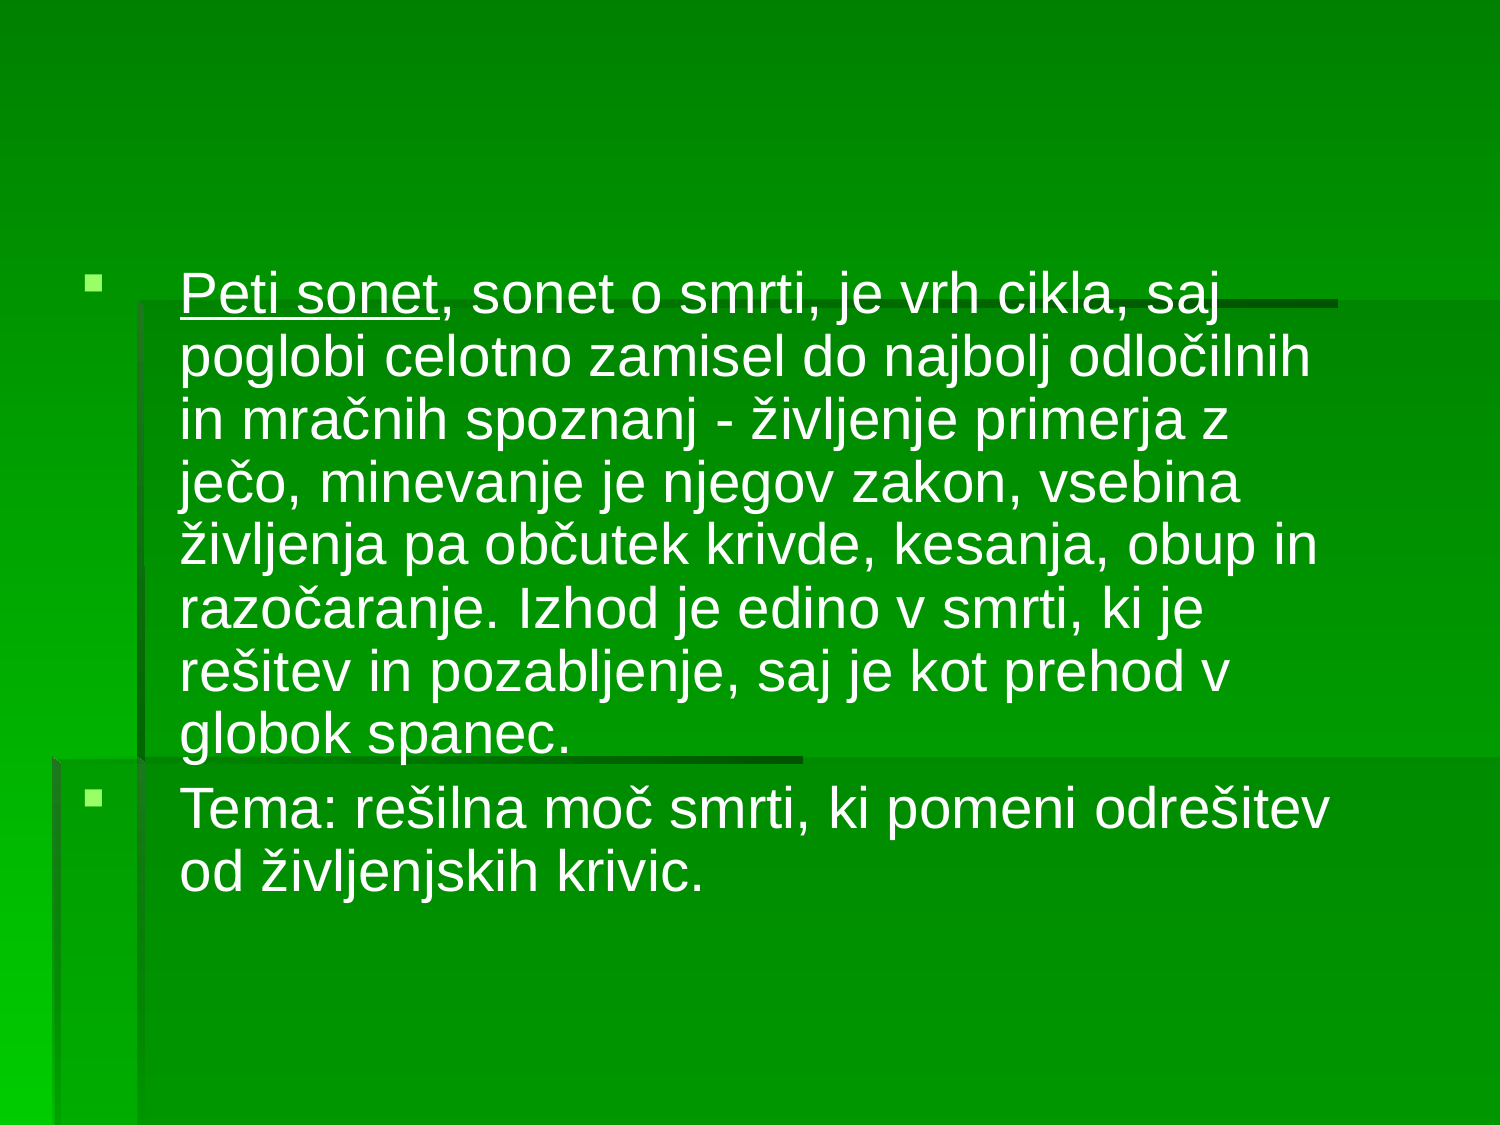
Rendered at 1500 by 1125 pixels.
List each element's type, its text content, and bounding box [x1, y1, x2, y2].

list Peti sonet, sonet o smrti, je vrh cikla, saj poglobi celotno zamisel do najbolj odločilnih in mračnih spoznanj - življenje primerja z ječo, minevanje je njegov zakon, vsebina življenja pa občutek krivde, kesanja, obup in razočaranje. Izhod je edino v smrti, ki je rešitev in pozabljenje, saj je kot prehod v globok spanec. Tema: rešilna moč smrti, ki pomeni odrešitev od življenjskih krivic. [64, 255, 1379, 943]
